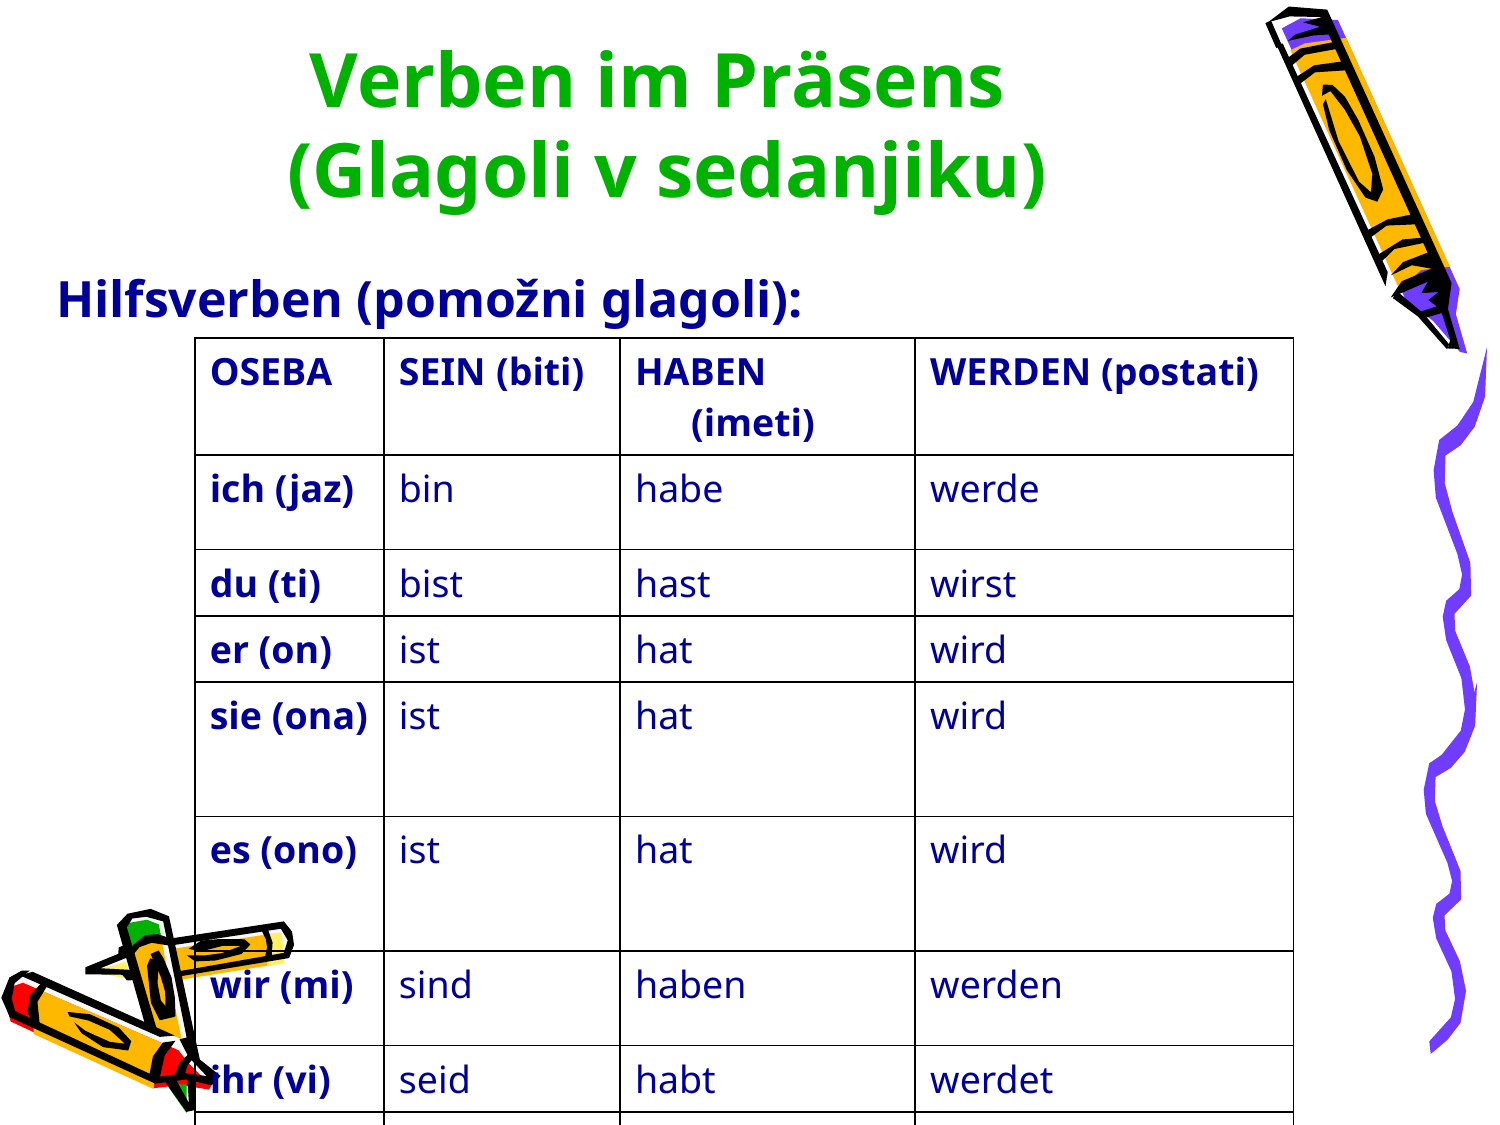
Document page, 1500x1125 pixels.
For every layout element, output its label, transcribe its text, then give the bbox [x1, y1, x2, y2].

table_cell wirst [916, 550, 1293, 615]
table_header SEIN (biti) [385, 339, 619, 454]
table_cell hat [621, 617, 914, 681]
table_cell hat [621, 683, 914, 816]
table_cell ihr (vi) [196, 1046, 383, 1111]
table_cell wird [916, 617, 1293, 681]
table_cell habt [621, 1046, 914, 1111]
table_cell sie (ona) [196, 683, 383, 816]
table_header OSEBA [196, 339, 383, 454]
table_cell hat [621, 817, 914, 950]
table_cell sind [385, 952, 619, 1045]
table_cell er (on) [196, 617, 383, 681]
table_cell wird [916, 817, 1293, 950]
table_cell ist [385, 817, 619, 950]
table_cell wir (mi) [196, 952, 383, 1045]
table_cell haben [621, 1113, 914, 1125]
table_cell werde [916, 456, 1293, 549]
table_cell sie (oni) [196, 1113, 383, 1125]
table_header HABEN (imeti) [621, 339, 914, 454]
table_cell es (ono) [196, 817, 383, 950]
table_header WERDEN (postati) [916, 339, 1293, 454]
table_cell ist [385, 683, 619, 816]
table_cell ist [385, 617, 619, 681]
table_cell wird [916, 683, 1293, 816]
list Hilfsverben (pomožni glagoli): [41, 267, 879, 347]
table_cell bist [385, 550, 619, 615]
table_cell werden [916, 1113, 1293, 1125]
table_cell haben [621, 952, 914, 1045]
table_cell werden [916, 952, 1293, 1045]
table_cell du (ti) [196, 550, 383, 615]
table_cell werdet [916, 1046, 1293, 1111]
title Verben im Präsens (Glagoli v sedanjiku) [29, 24, 1306, 220]
table_cell sind [385, 1113, 619, 1125]
table_cell ich (jaz) [196, 456, 383, 549]
table_cell seid [385, 1046, 619, 1111]
table_cell habe [621, 456, 914, 549]
table_cell hast [621, 550, 914, 615]
table_cell bin [385, 456, 619, 549]
